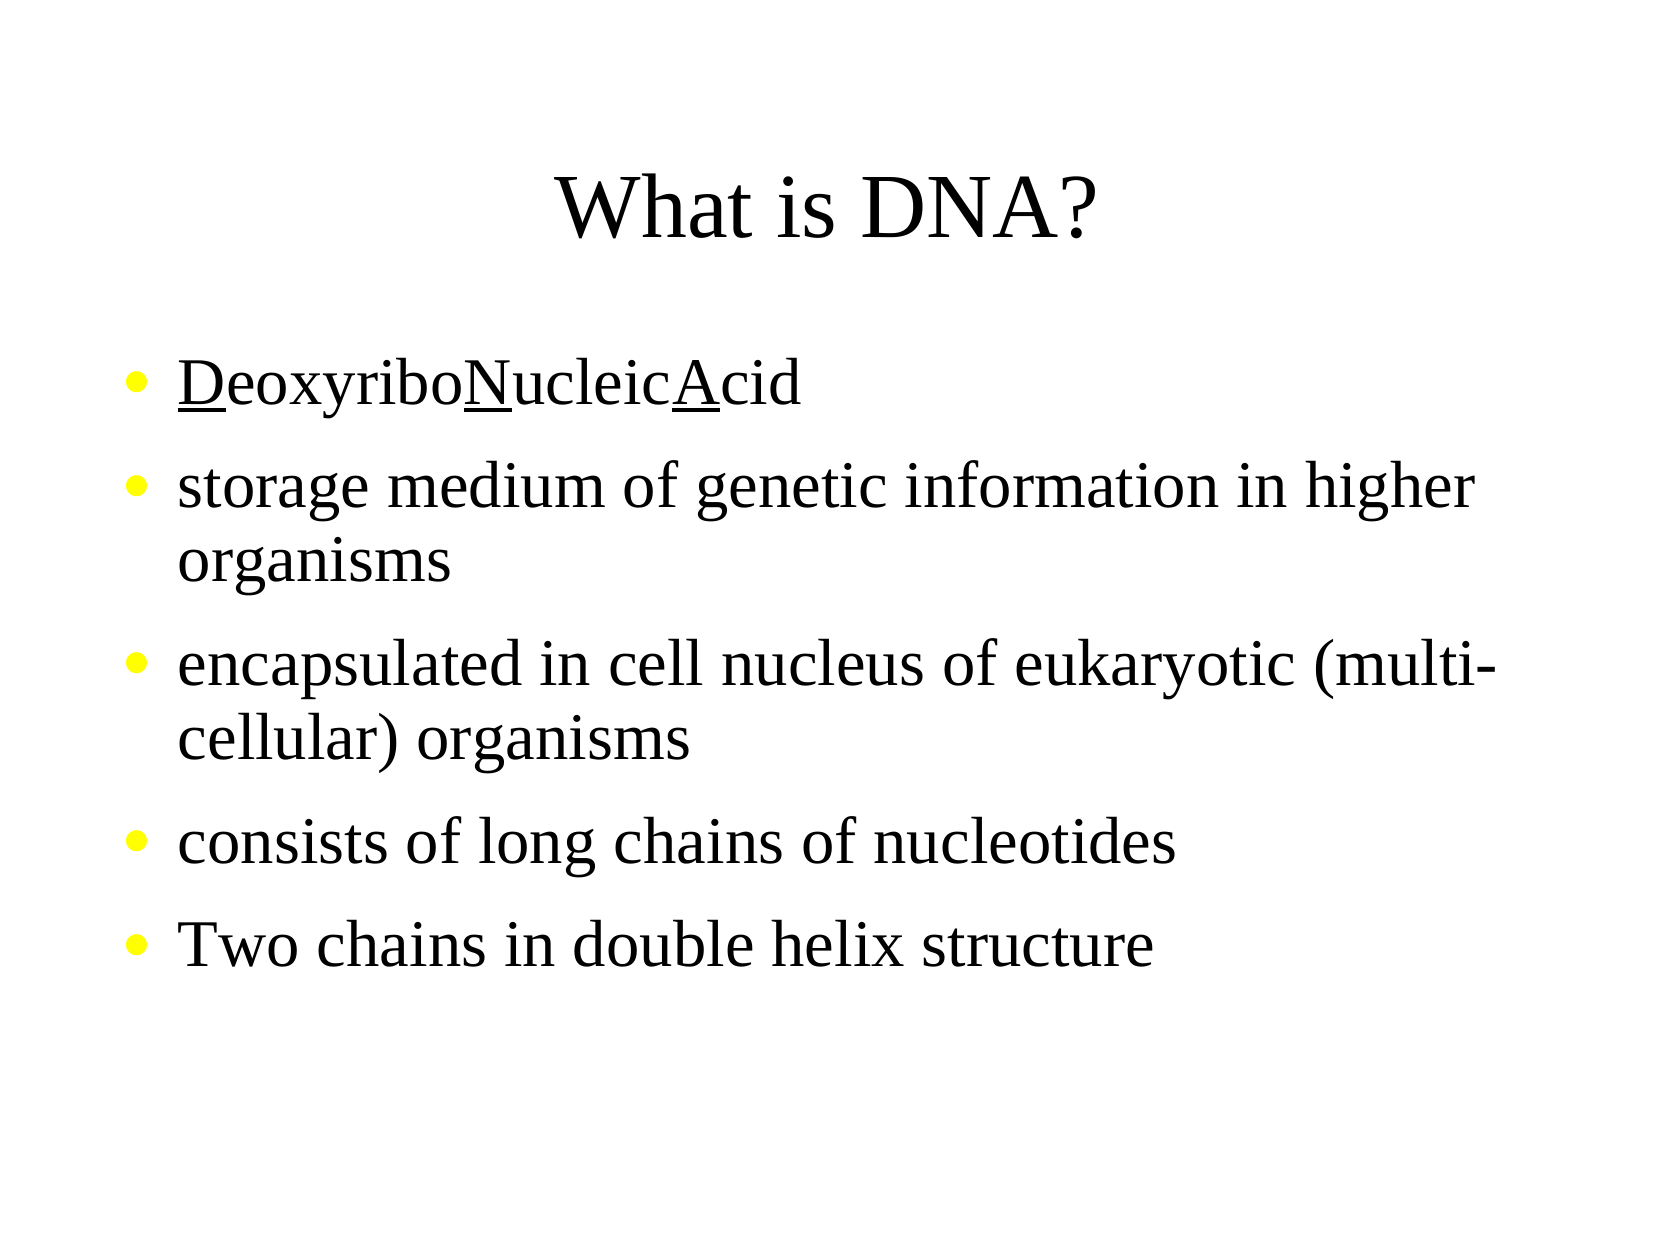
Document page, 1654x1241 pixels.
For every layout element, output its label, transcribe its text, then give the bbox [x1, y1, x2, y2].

title What is DNA? [121, 102, 1534, 311]
list DeoxyriboNucleicAcid storage medium of genetic information in higher organisms encapsulated in cell nucleus of eukaryotic (multi-cellular) organisms consists of long chains of nucleotides Two chains in double helix structure [121, 344, 1534, 1127]
